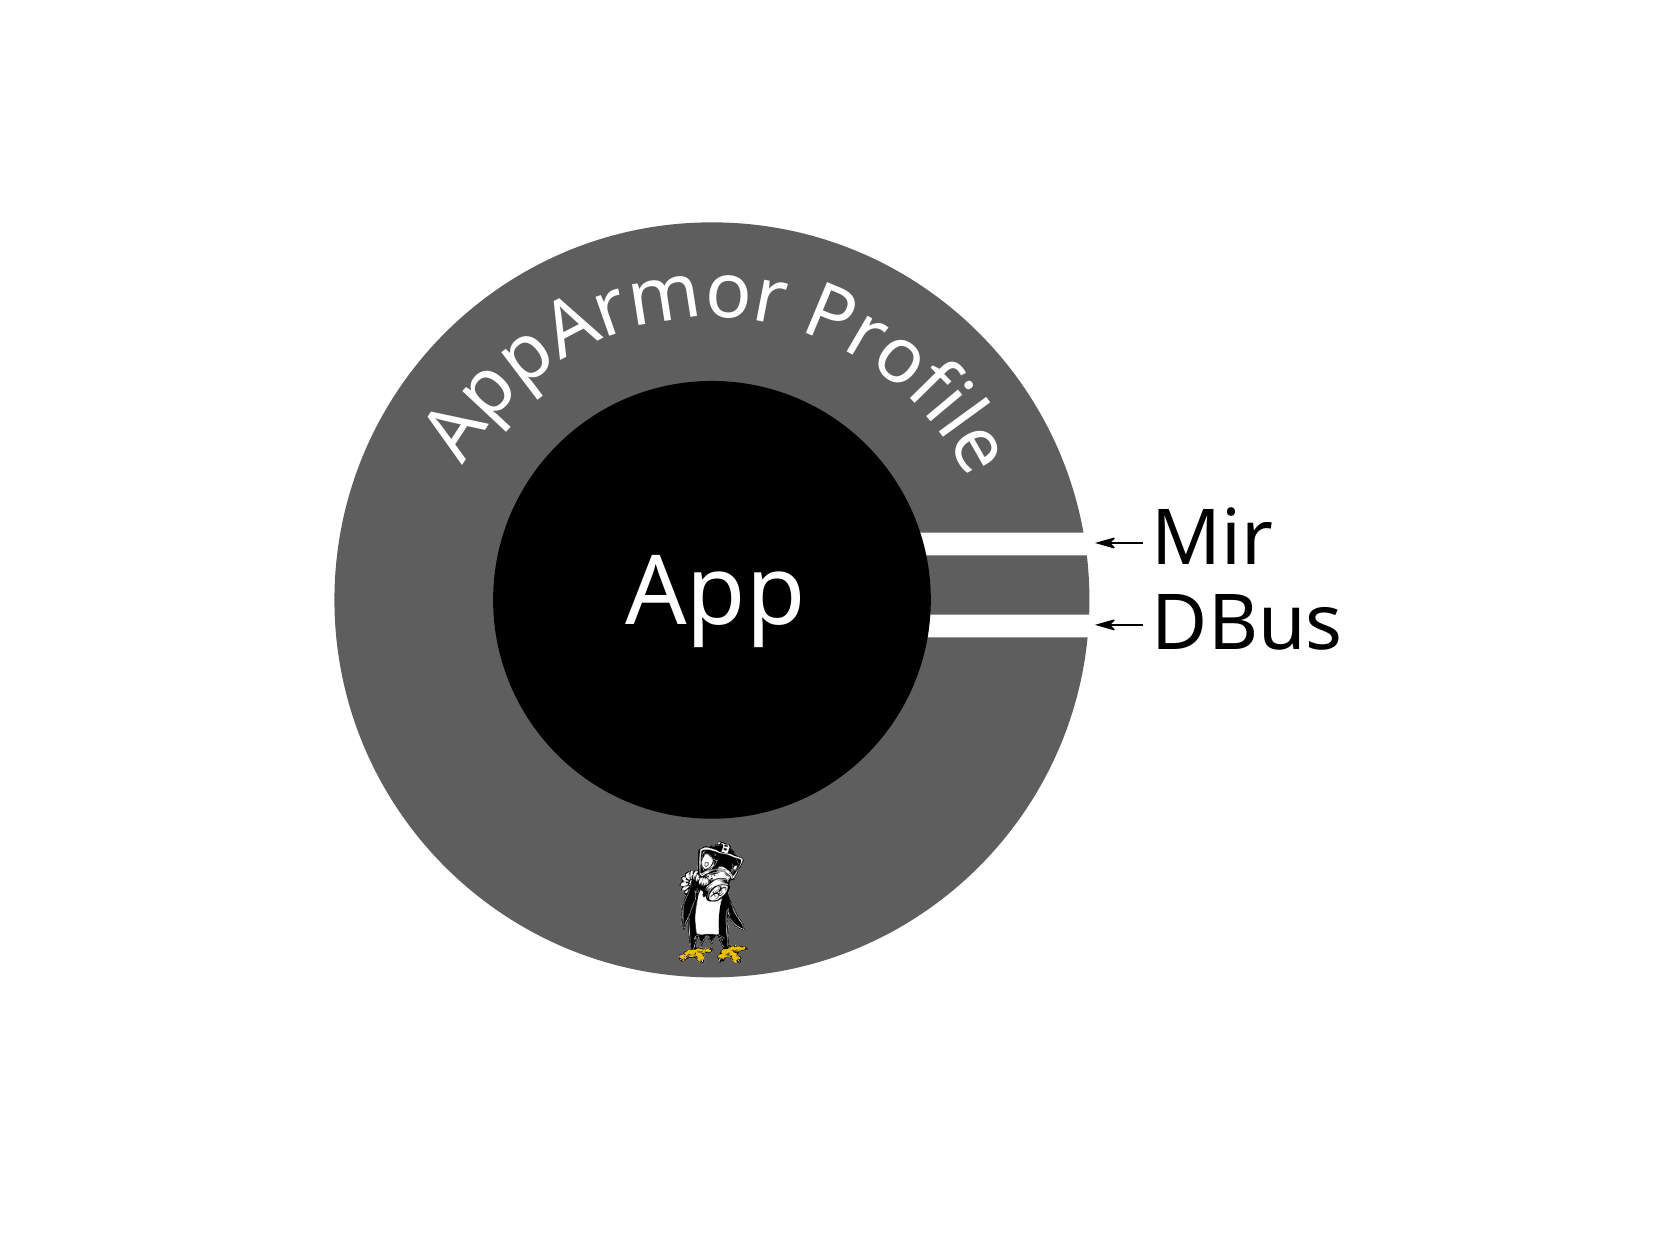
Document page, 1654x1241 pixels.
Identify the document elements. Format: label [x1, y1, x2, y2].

picture [285, 172, 1382, 1027]
